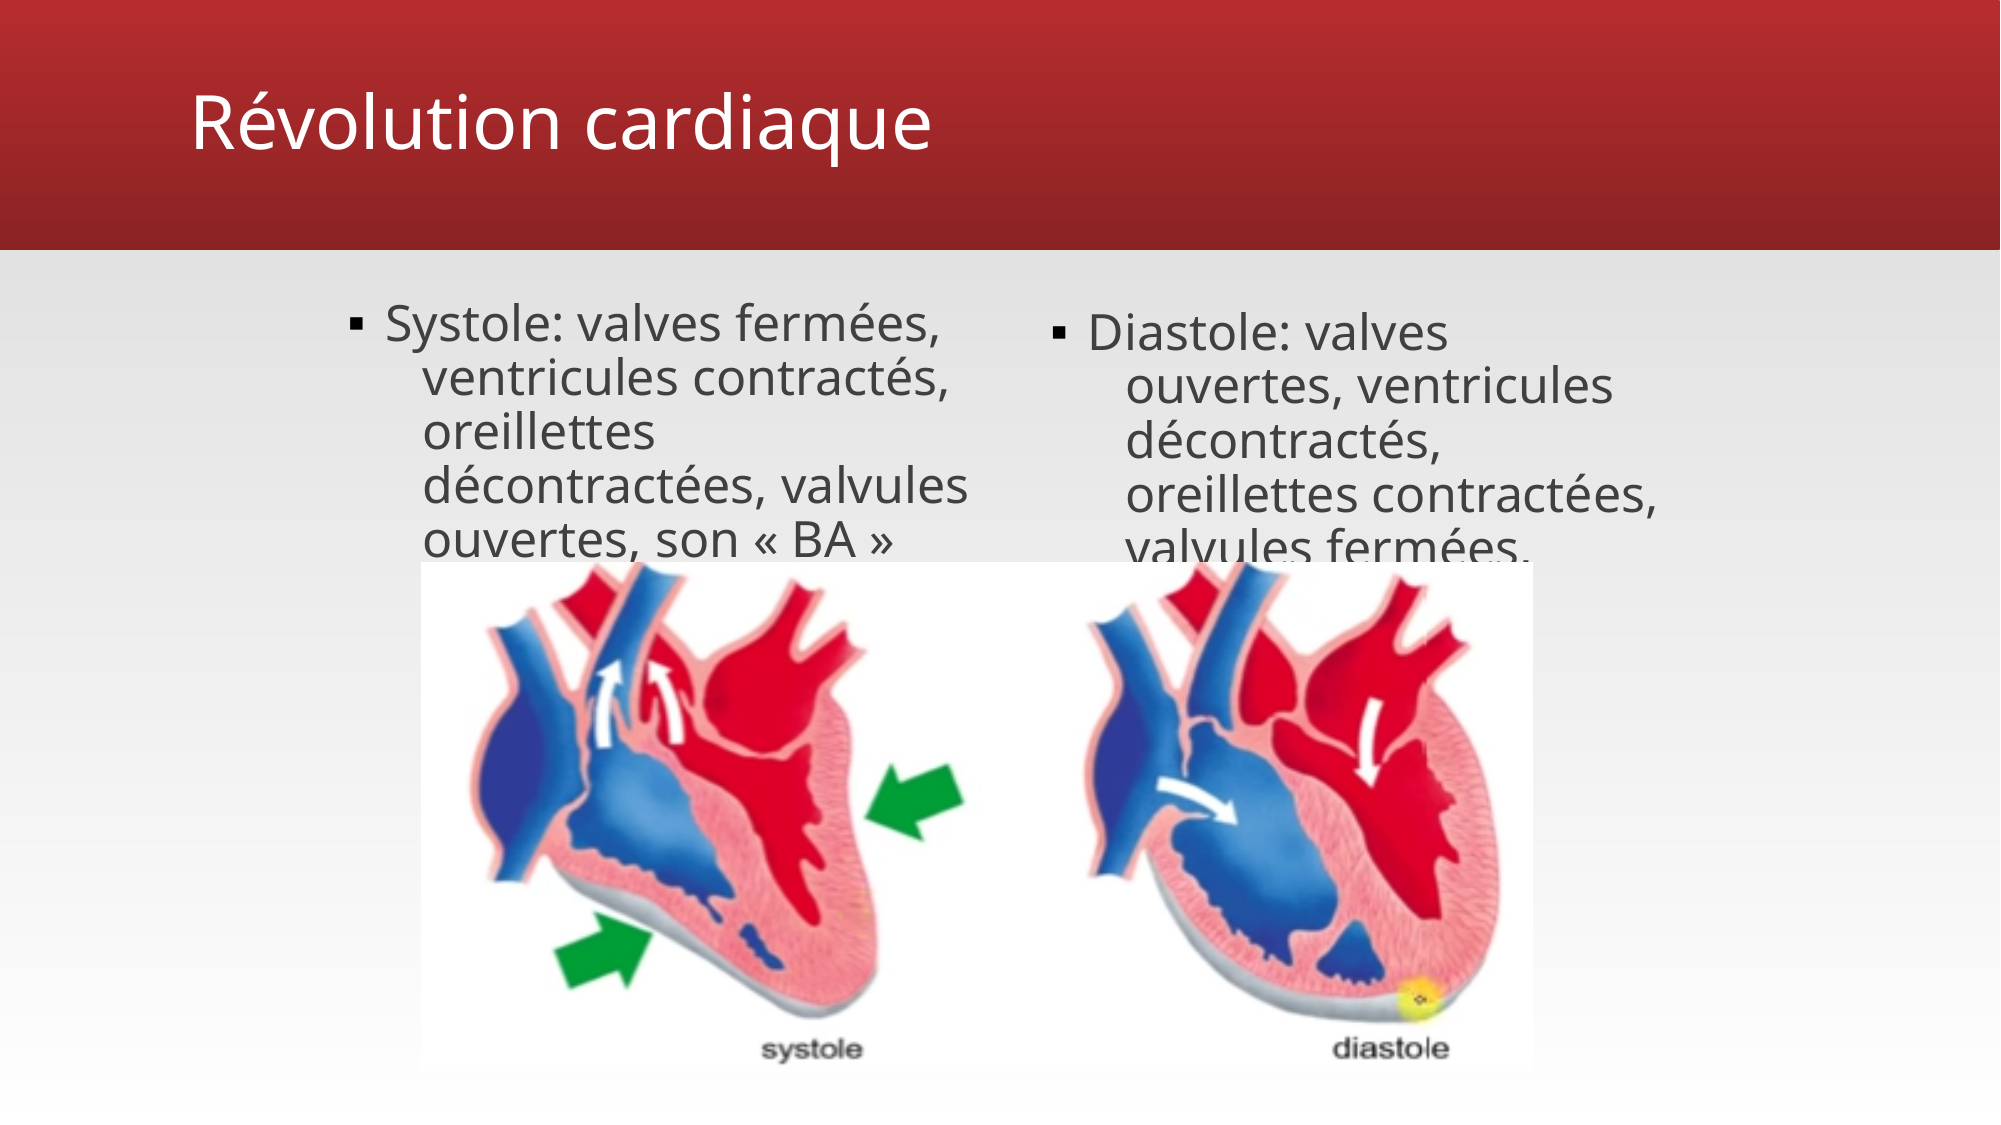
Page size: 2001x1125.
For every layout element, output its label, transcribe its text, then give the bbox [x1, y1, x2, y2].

title Révolution cardiaque [174, 16, 1825, 234]
picture [421, 562, 1534, 1071]
text_box Diastole: valves ouvertes, ventricules décontractés, oreillettes contractées, valvules fermées, « BOUM » [1035, 299, 1691, 1050]
list Systole: valves fermées, ventricules contractés, oreillettes décontractées, valvules ouvertes, son « BA » [332, 290, 989, 1041]
